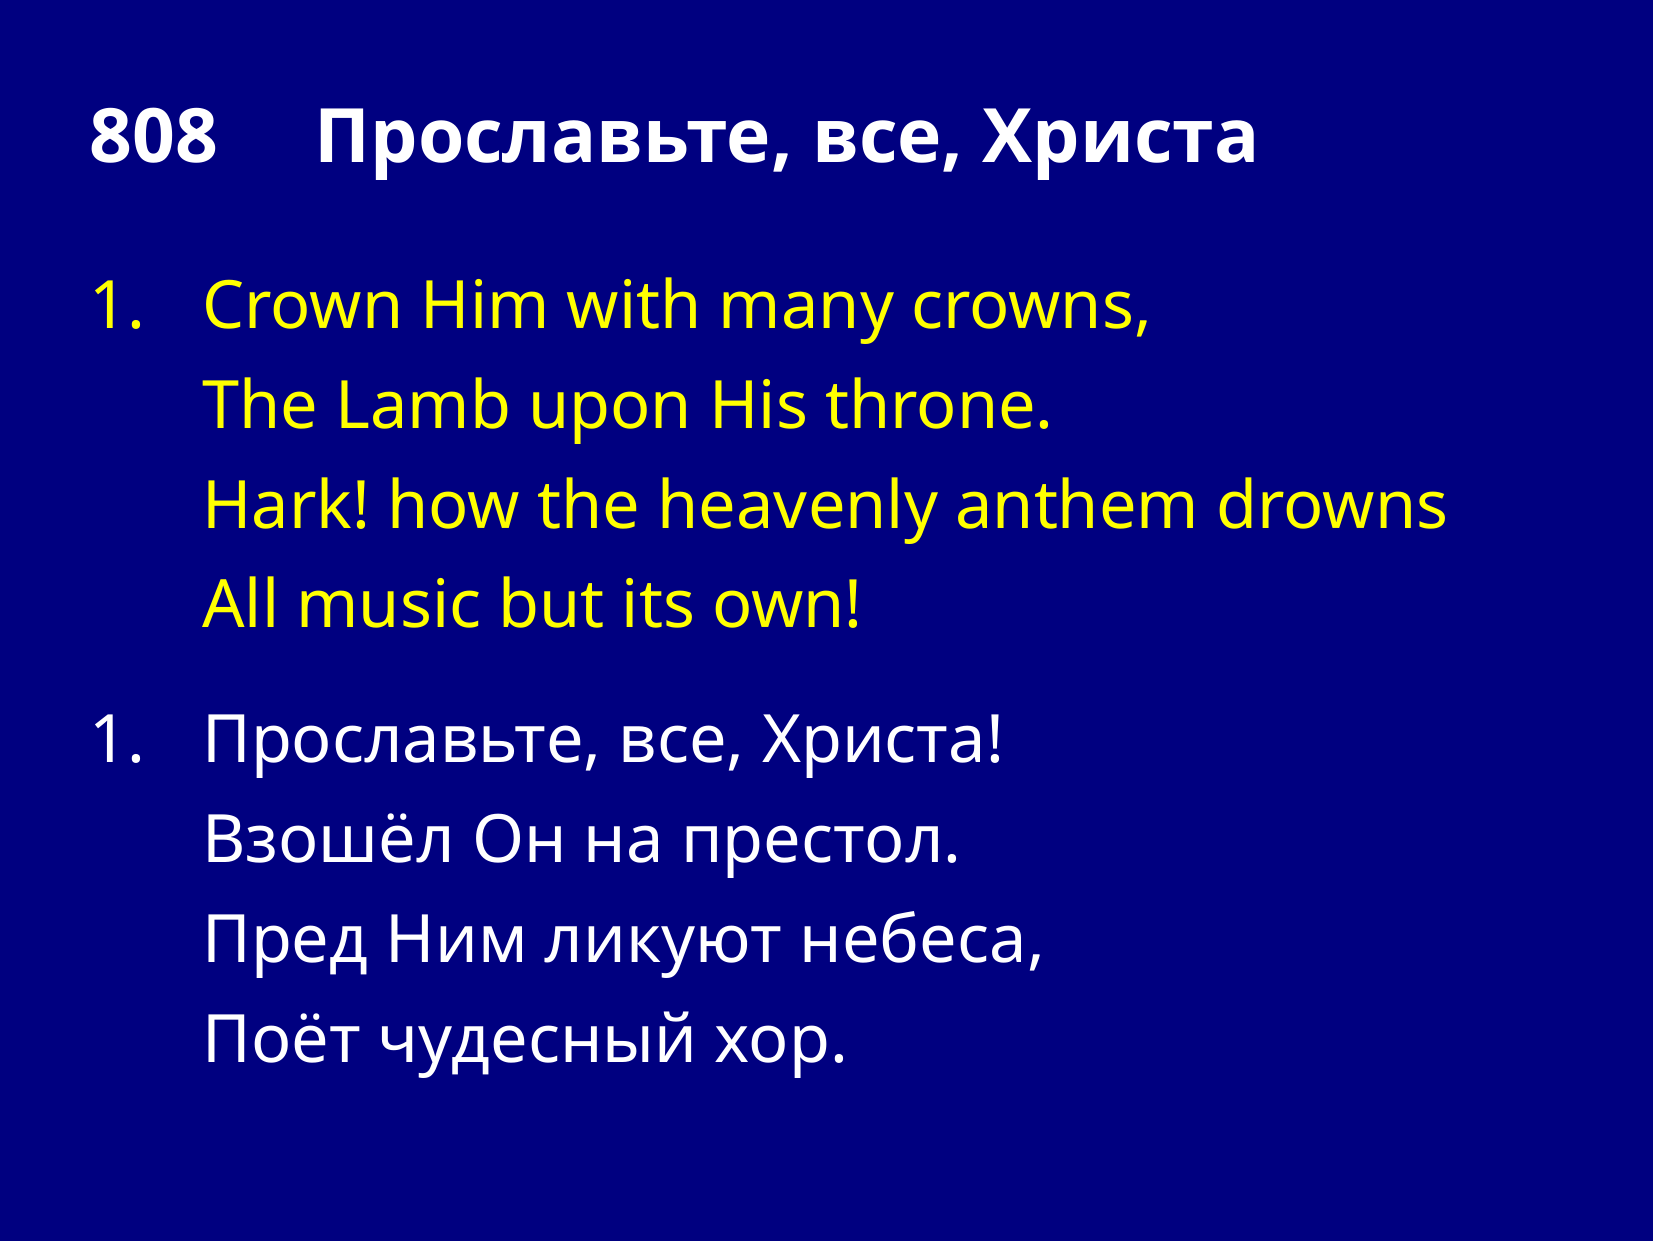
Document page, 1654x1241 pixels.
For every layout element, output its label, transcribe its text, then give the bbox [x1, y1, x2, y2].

text_box 808 Прославьте, все, Христа [75, 75, 1576, 188]
text_box 1. Прославьте, все, Христа! Взошёл Он на престол. Пред Ним ликуют небеса, Поёт чудесный хор. [75, 675, 1576, 1163]
text_box 1. Crown Him with many crowns, The Lamb upon His throne. Hark! how the heavenly anthem drowns All music but its own! [75, 150, 1651, 638]
